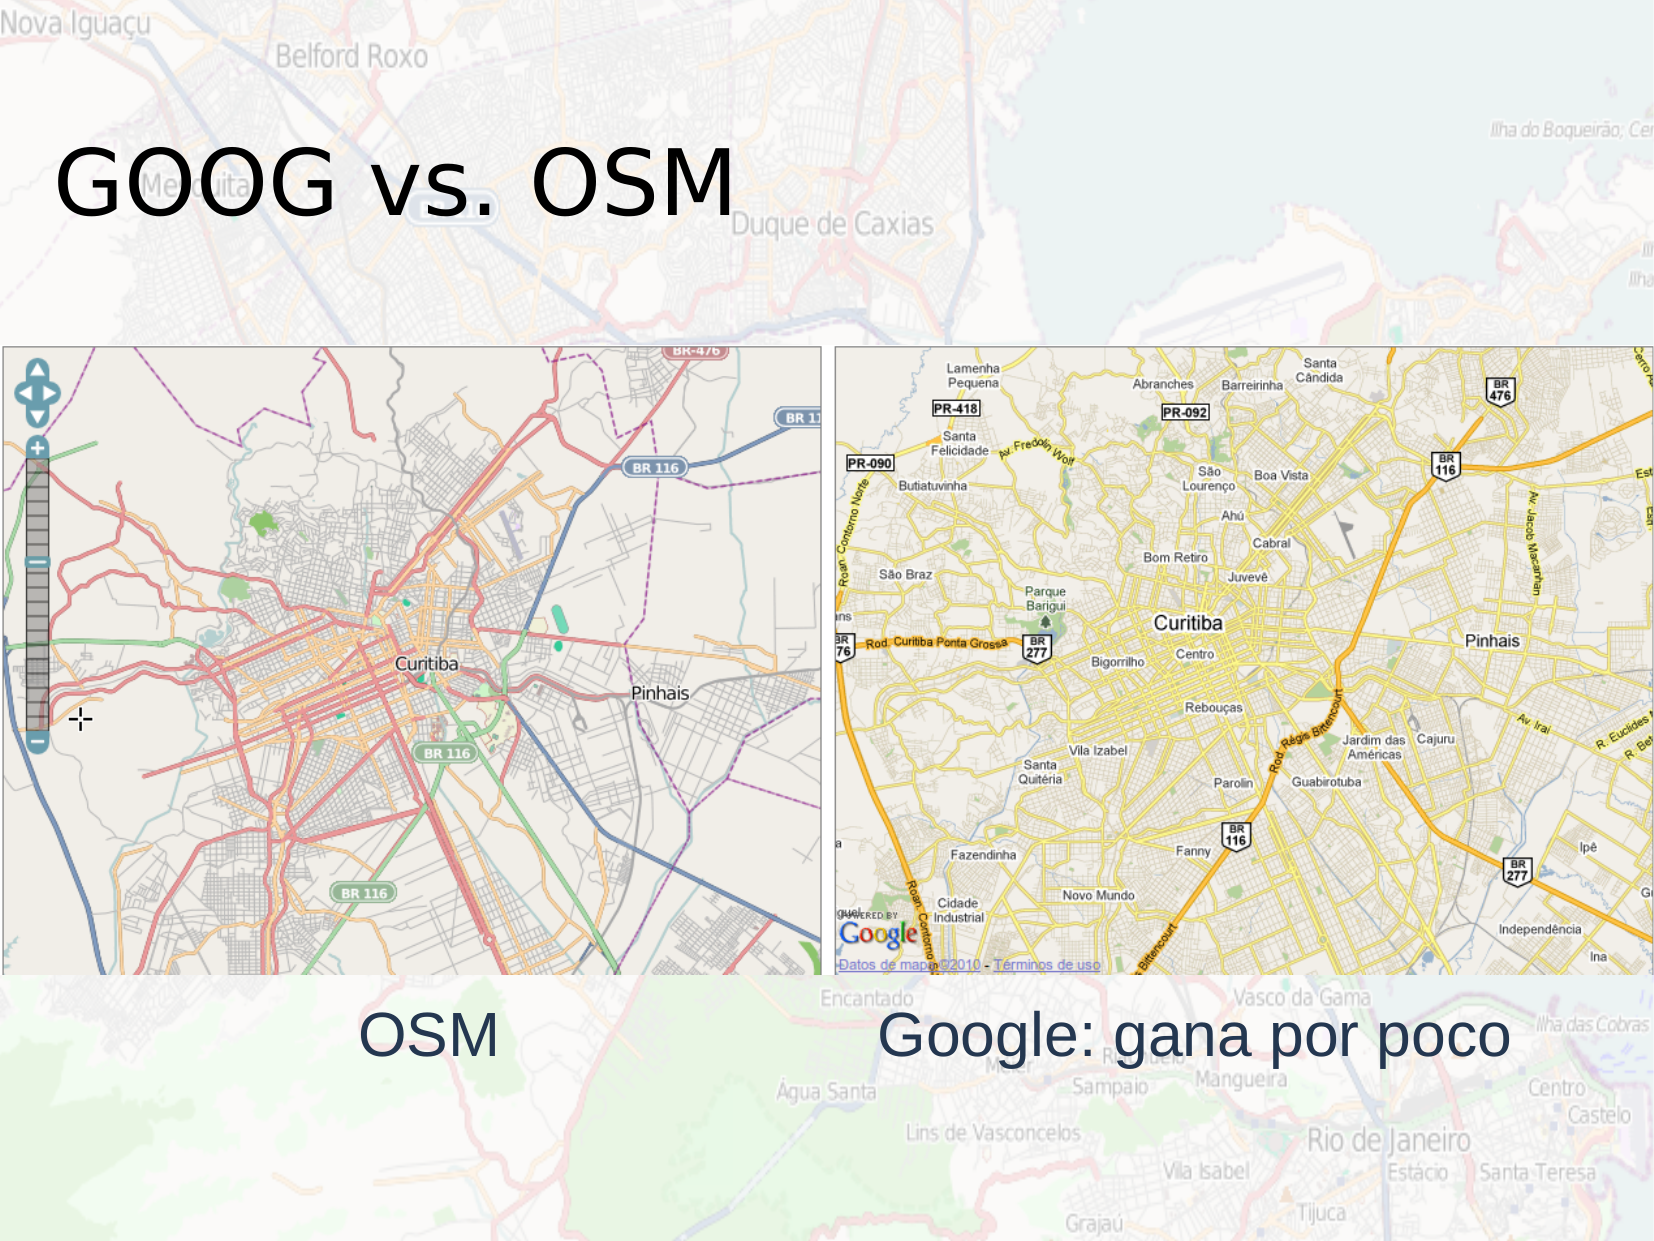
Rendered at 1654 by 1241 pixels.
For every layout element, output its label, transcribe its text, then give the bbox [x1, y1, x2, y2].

picture [0, 345, 1654, 975]
text_box OSM [358, 1000, 501, 1071]
text_box Google: gana por poco [877, 1000, 1514, 1071]
title GOOG vs. OSM [45, 56, 1609, 317]
